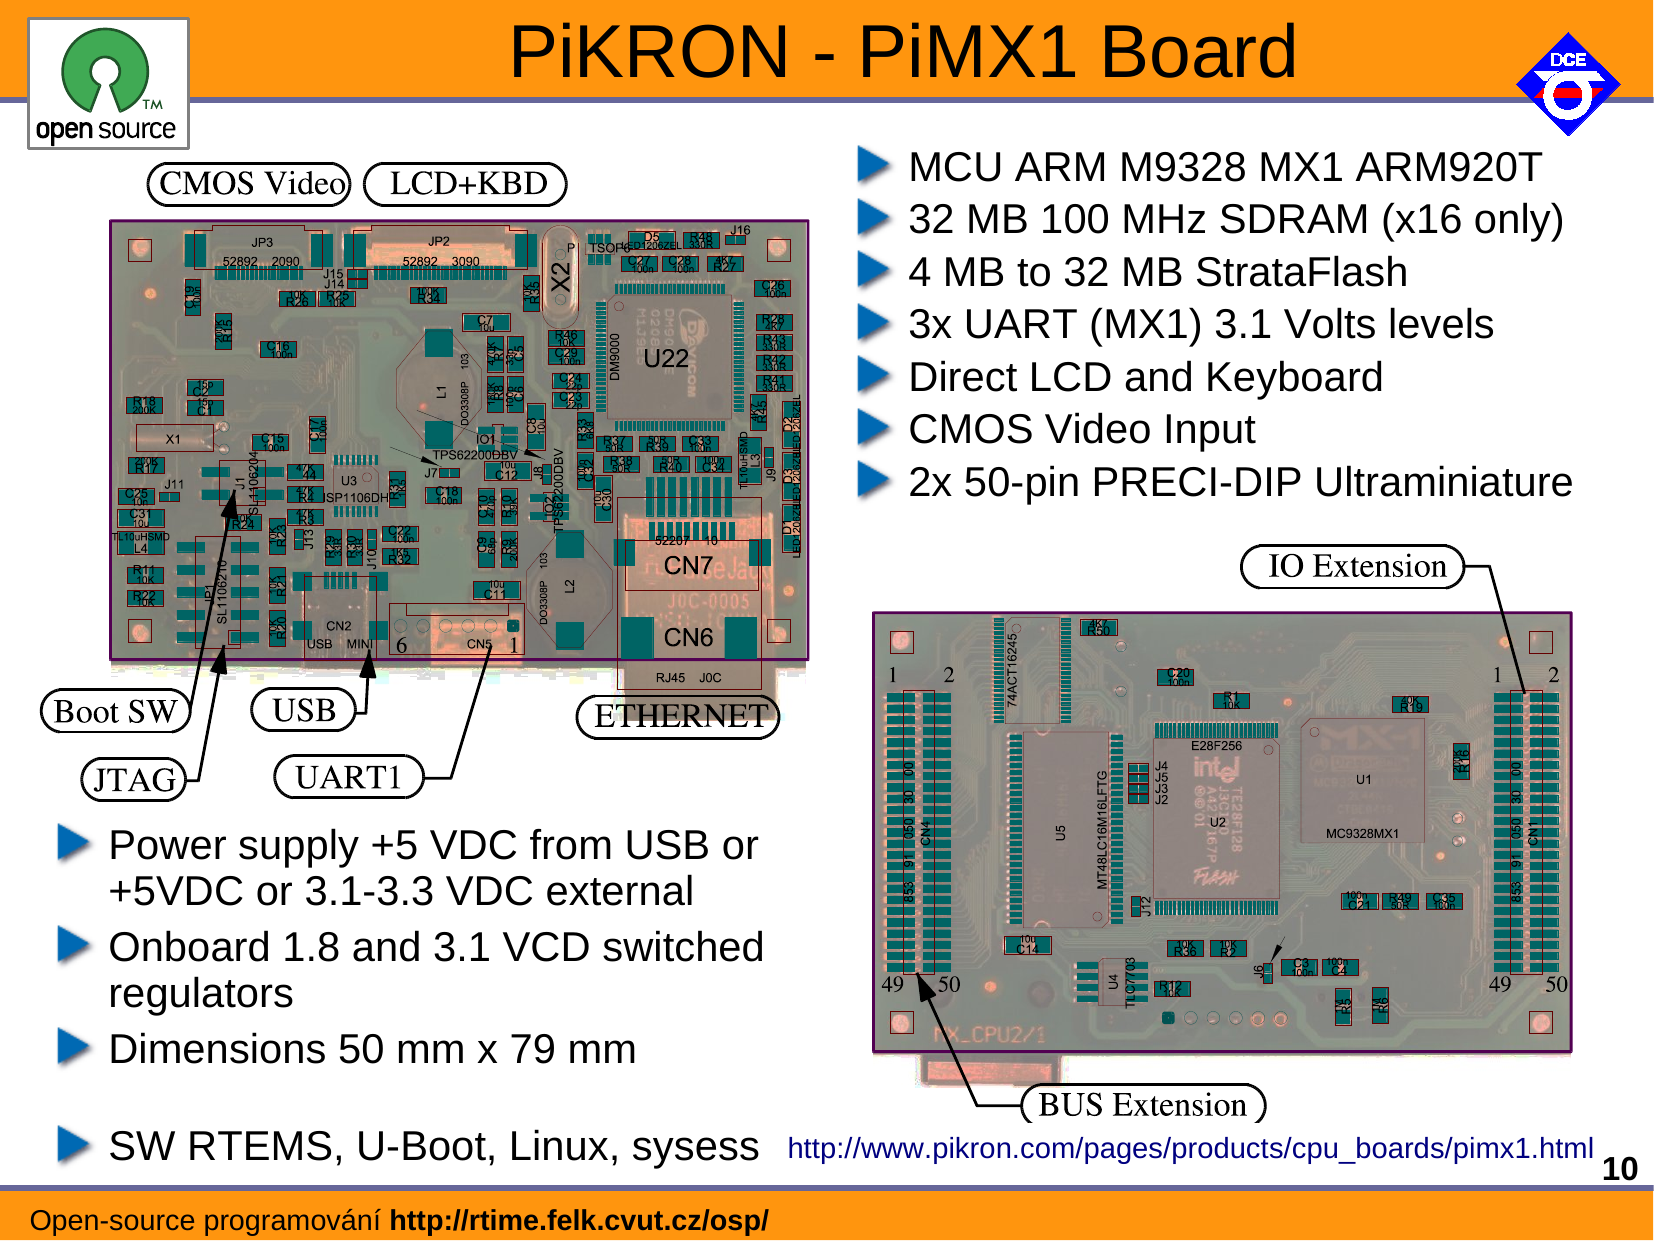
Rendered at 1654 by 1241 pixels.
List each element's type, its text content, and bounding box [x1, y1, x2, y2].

list SW RTEMS, U-Boot, Linux, sysess [37, 1122, 813, 1175]
list MCU ARM M9328 MX1 ARM920T 32 MB 100 MHz SDRAM (x16 only) 4 MB to 32 MB StrataFlash 3x UART (MX1) 3.1 Volts levels Direct LCD and Keyboard CMOS Video Input 2x 50-pin PRECI-DIP Ultraminiature [837, 143, 1600, 545]
chart [30, 147, 1613, 1124]
list http://www.pikron.com/pages/products/cpu_boards/pimx1.html [787, 1131, 1613, 1181]
title PiKRON - PiMX1 Board [178, 4, 1631, 98]
list Power supply +5 VDC from USB or +5VDC or 3.1-3.3 VDC external Onboard 1.8 and 3.1 VCD switched regulators Dimensions 50 mm x 79 mm [37, 821, 850, 1100]
